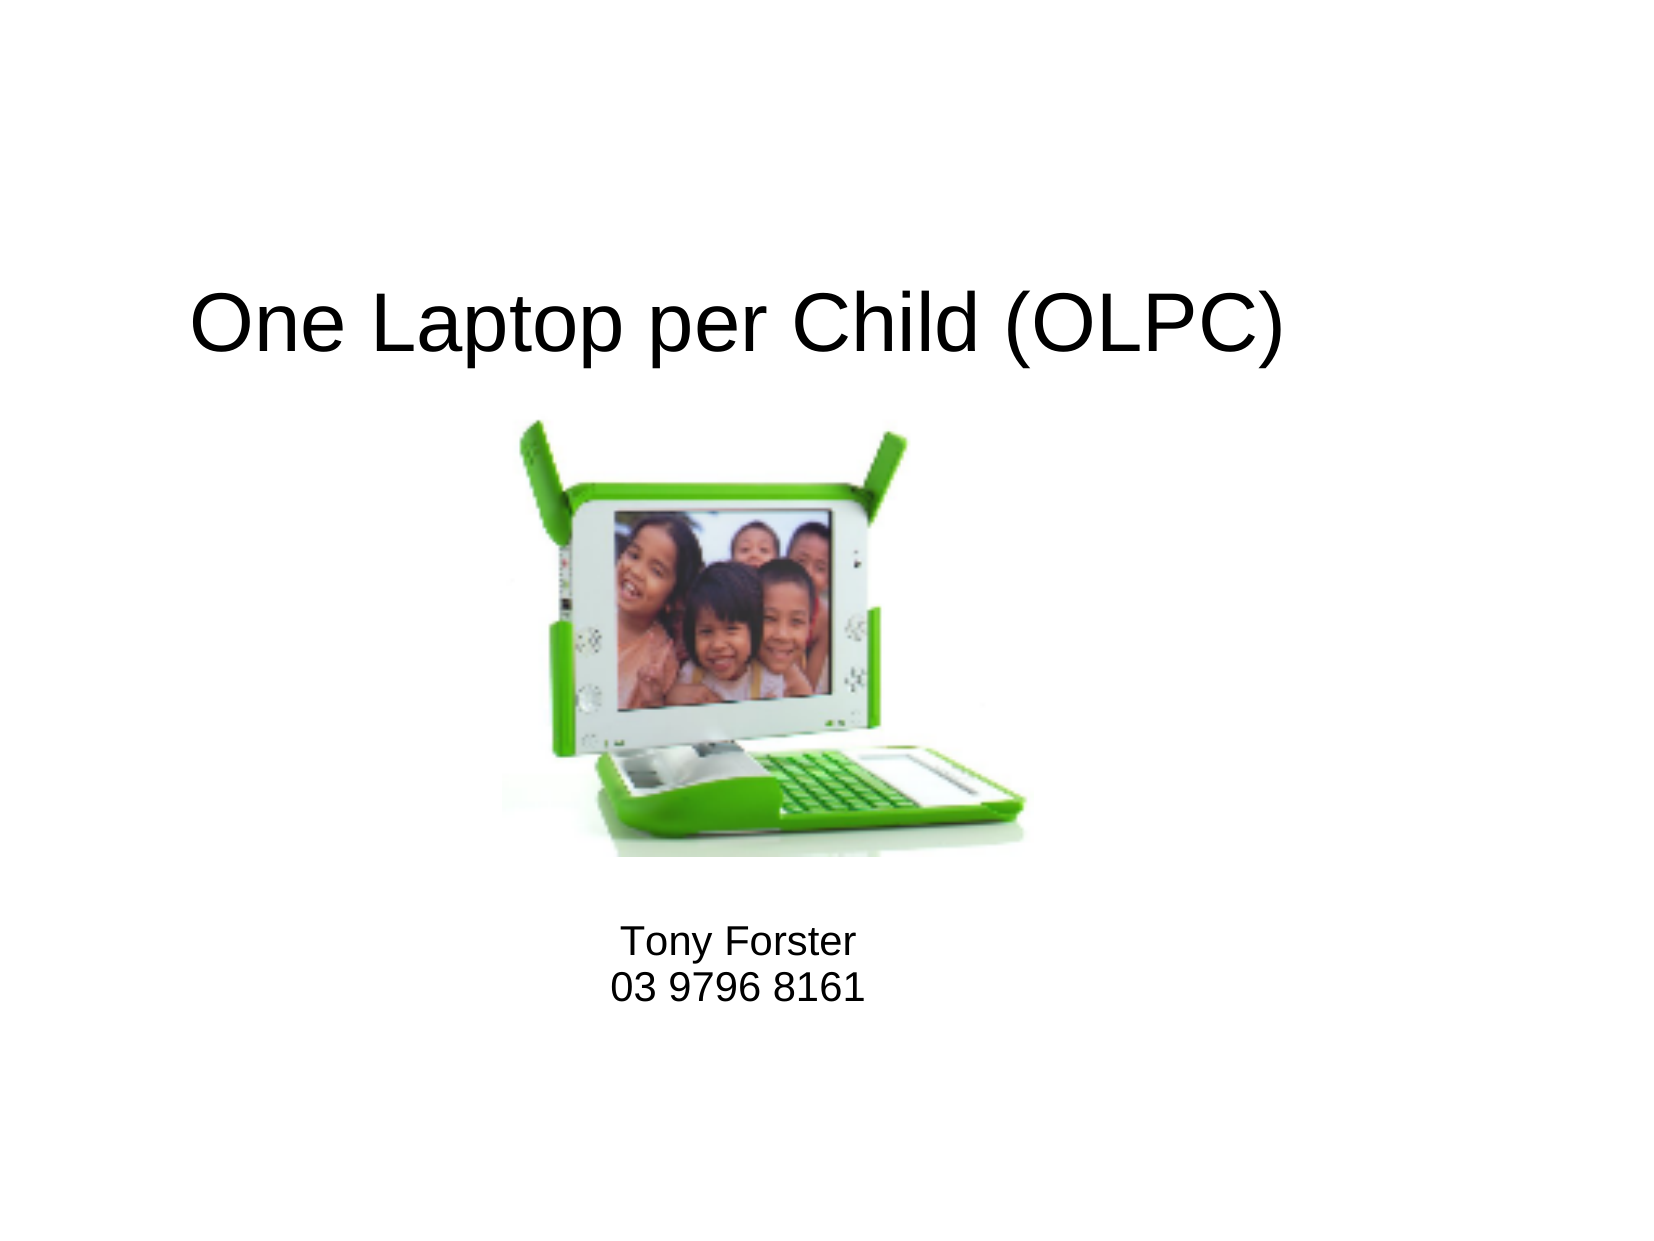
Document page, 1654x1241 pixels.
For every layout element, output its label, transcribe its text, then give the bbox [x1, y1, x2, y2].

text_box One Laptop per Child (OLPC) Tony Forster 03 9796 8161 [59, 265, 1418, 916]
picture [502, 413, 1034, 857]
